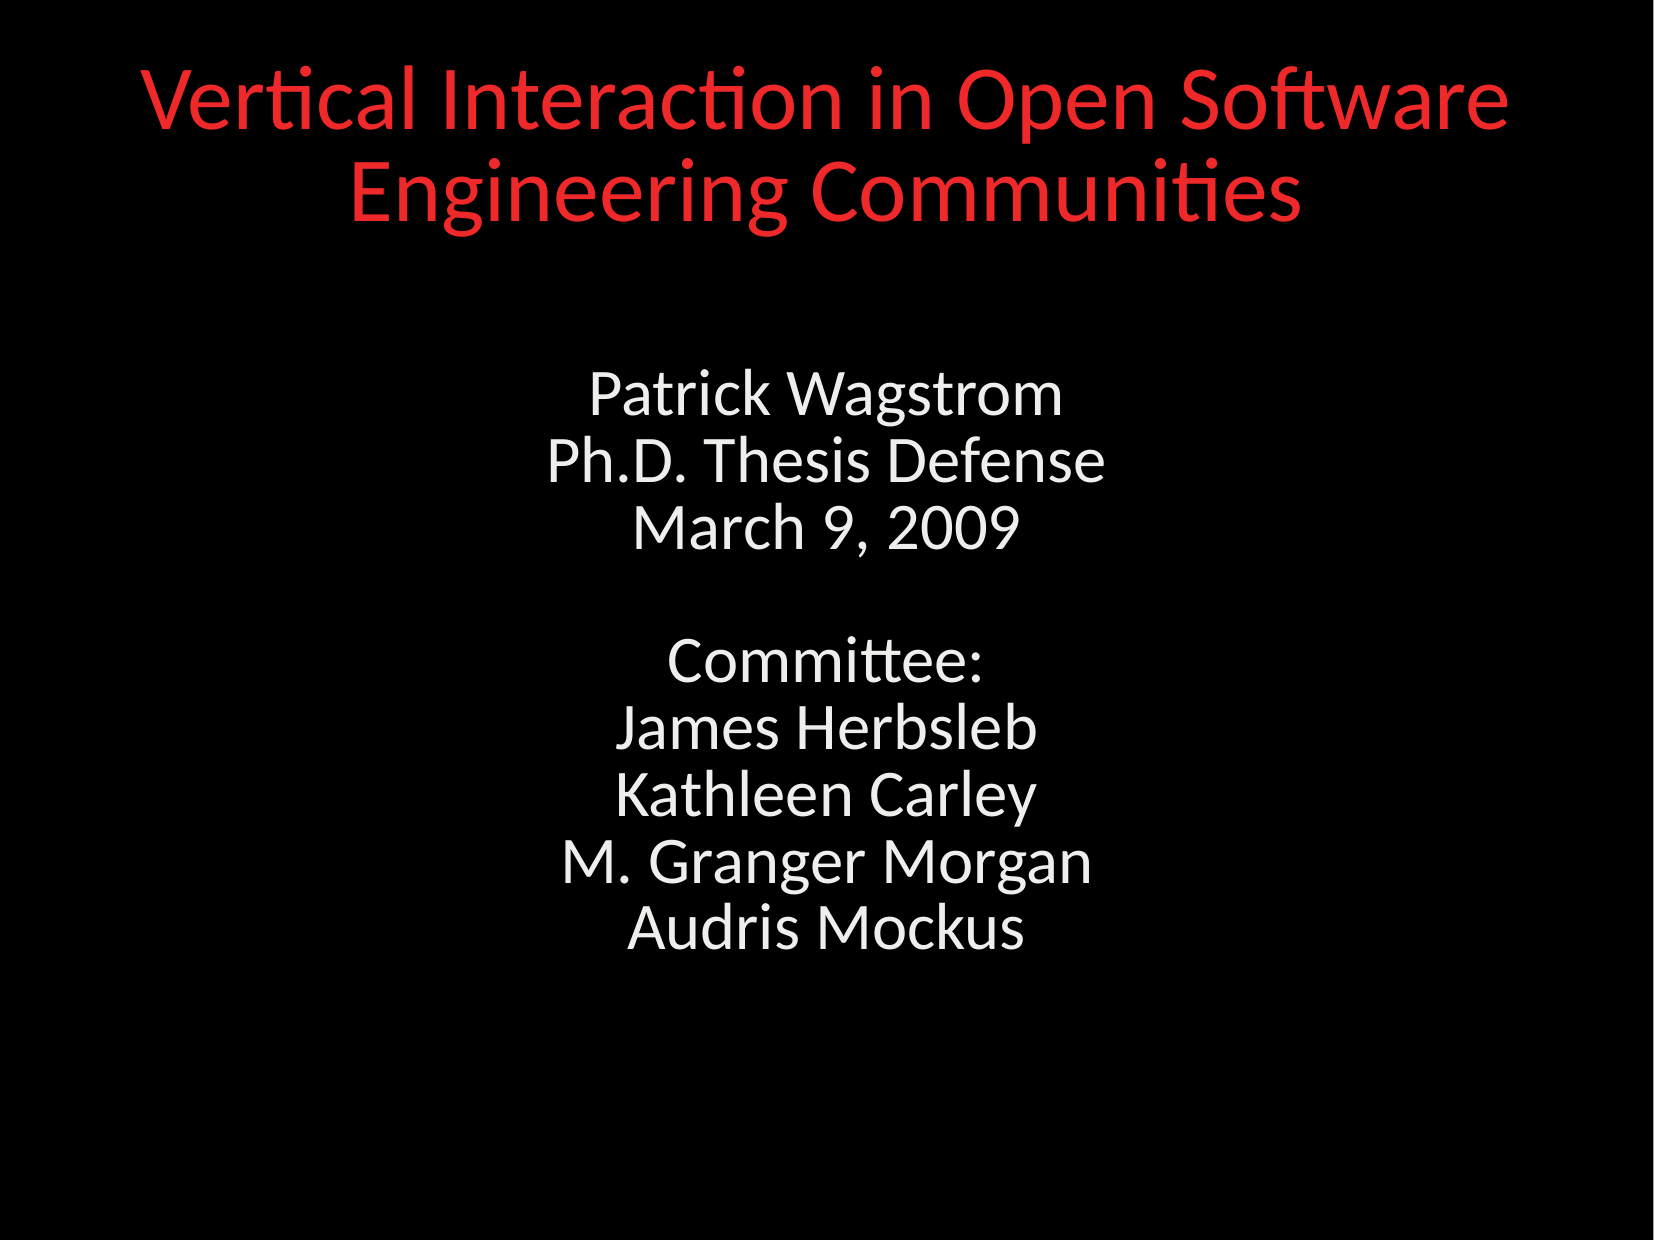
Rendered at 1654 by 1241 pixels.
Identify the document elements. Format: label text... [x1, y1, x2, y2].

title Vertical Interaction in Open Software Engineering Communities [82, 40, 1571, 266]
subtitle Patrick Wagstrom Ph.D. Thesis Defense March 9, 2009 Committee: James Herbsleb Kathleen Carley M. Granger Morgan Audris Mockus [82, 290, 1571, 1109]
